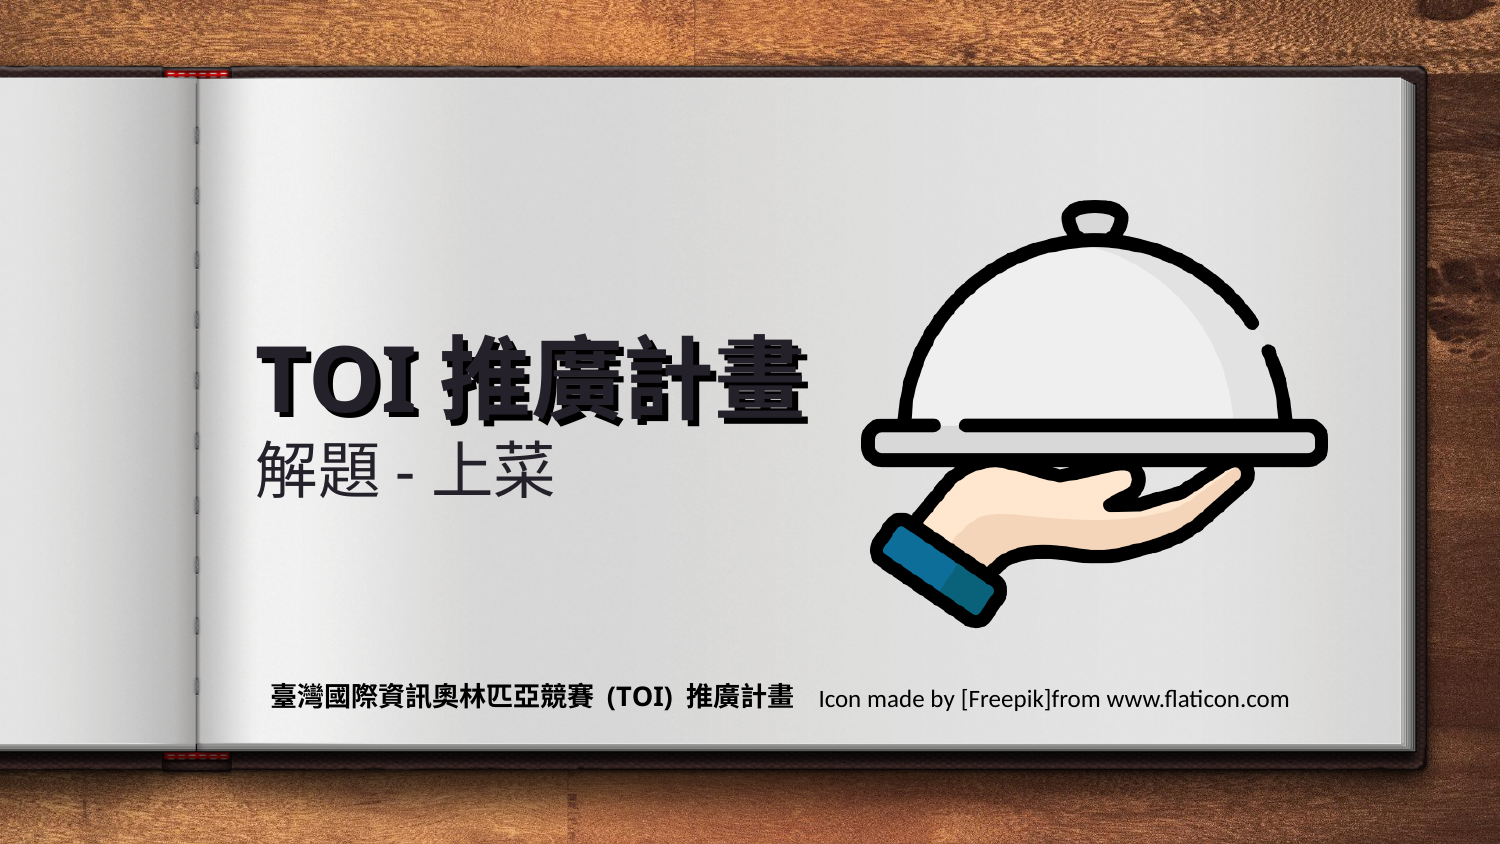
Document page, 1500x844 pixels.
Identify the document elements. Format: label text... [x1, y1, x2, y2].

title TOI推廣計畫 解題-上菜 [240, 262, 861, 565]
text_box Icon made by [Freepik]from www.flaticon.com [804, 675, 1385, 720]
picture [861, 180, 1328, 647]
